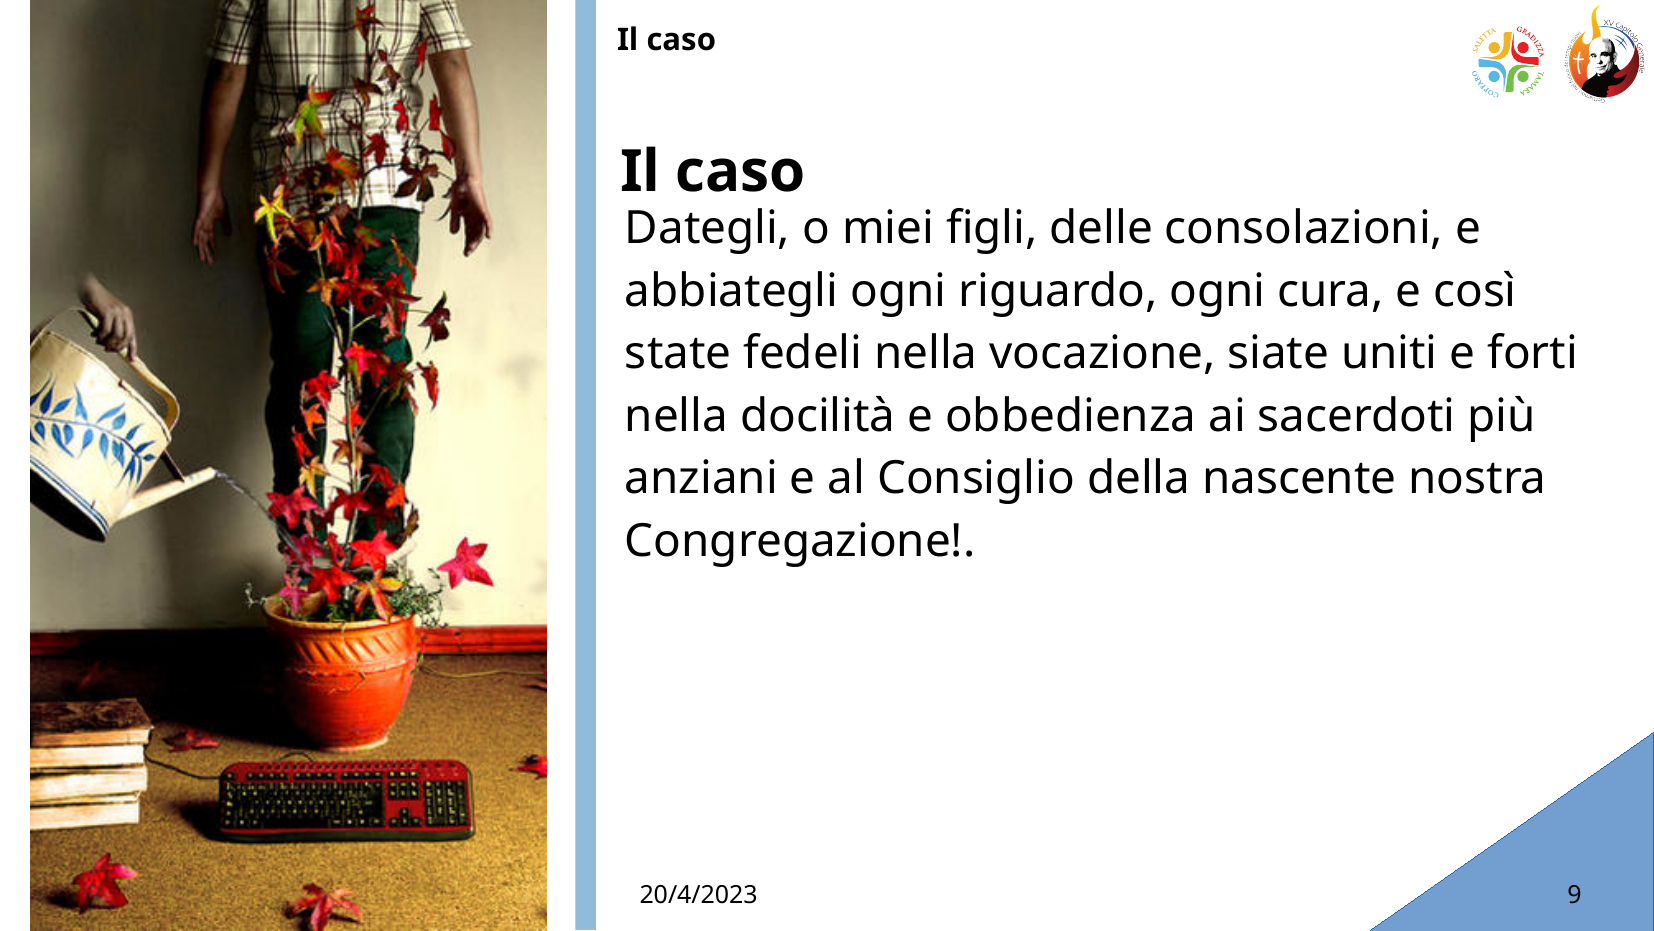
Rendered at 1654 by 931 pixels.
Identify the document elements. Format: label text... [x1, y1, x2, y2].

text_box Il caso [602, 9, 1335, 63]
picture [30, 0, 547, 931]
subtitle Dategli, o miei figli, delle consolazioni, e abbiategli ogni riguardo, ogni cura, e così state fedeli nella vocazione, siate uniti e forti nella docilità e obbedienza ai sacerdoti più anziani e al Consiglio della nascente nostra Congregazione!. [624, 201, 1602, 856]
title Il caso [620, 129, 1617, 201]
picture [1563, 4, 1646, 103]
